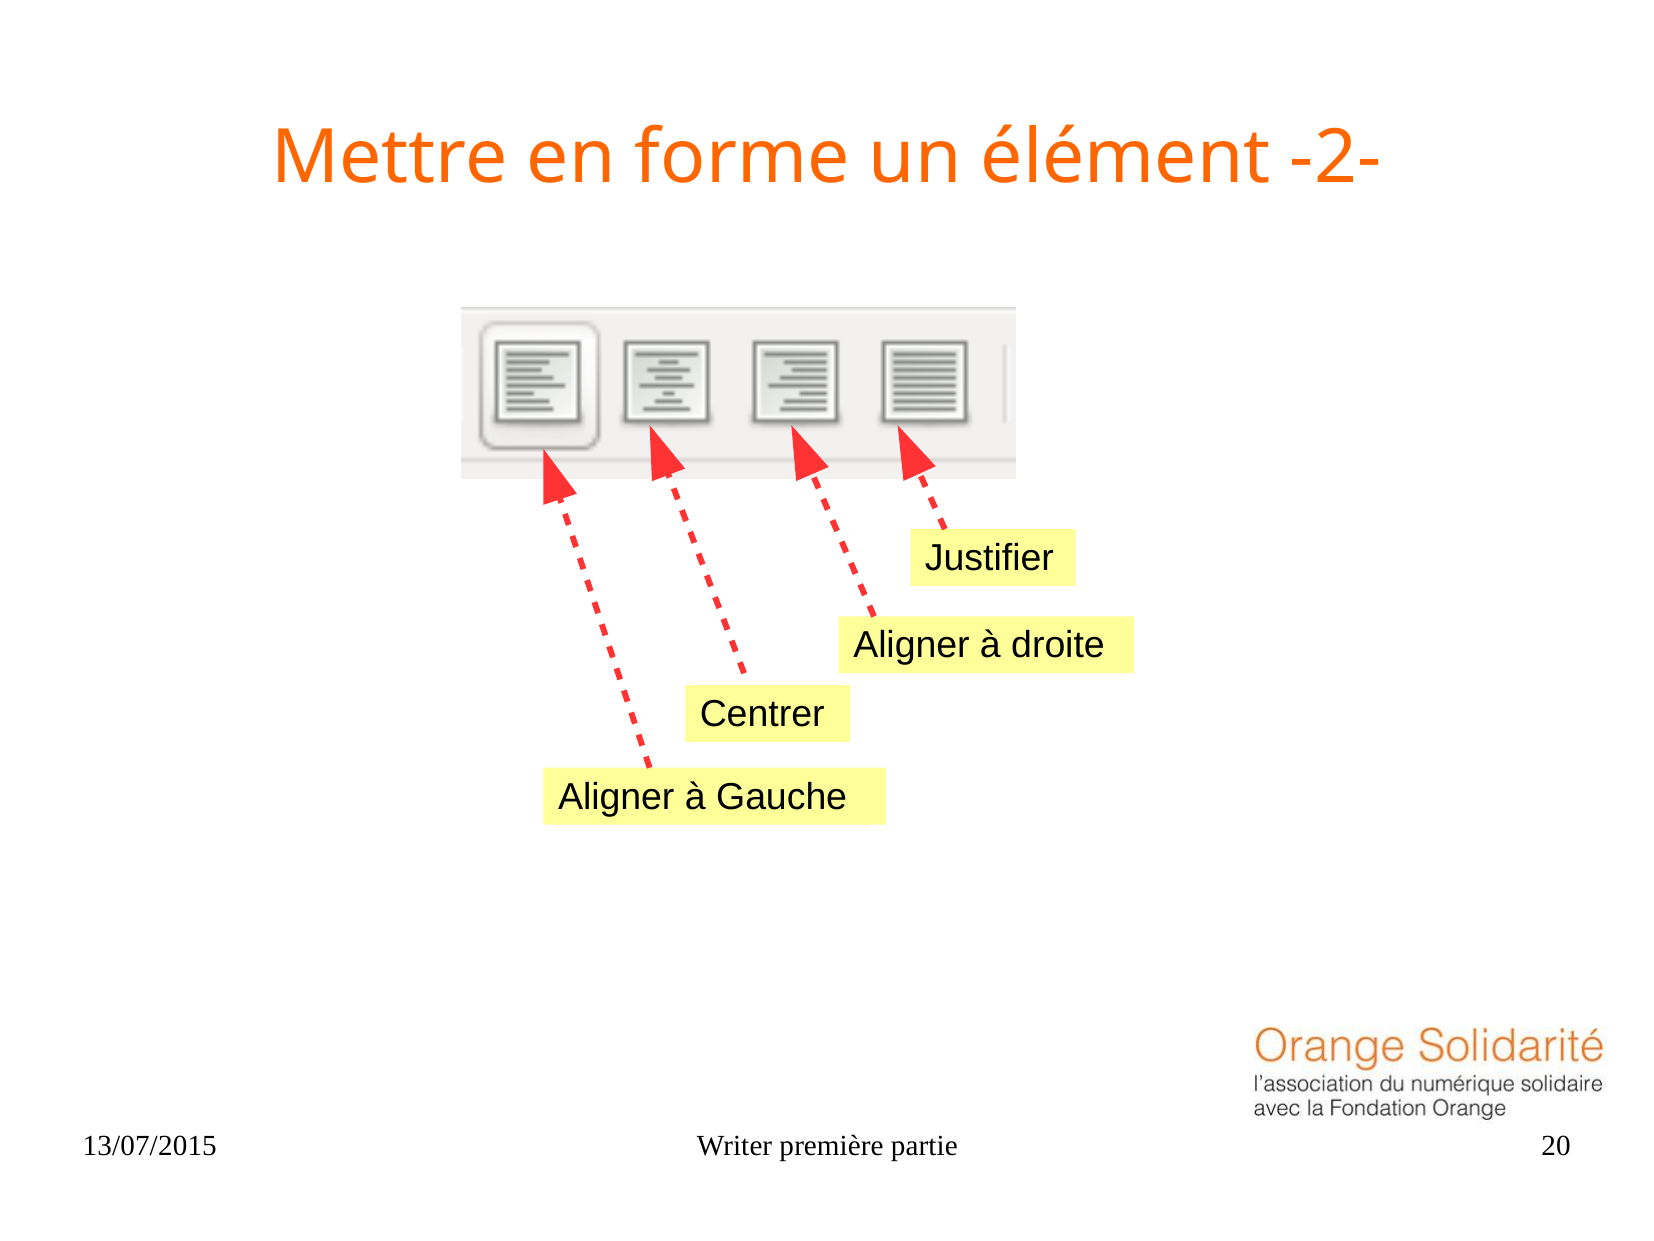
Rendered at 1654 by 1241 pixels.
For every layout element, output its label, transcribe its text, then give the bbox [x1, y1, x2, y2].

picture [461, 307, 1016, 479]
text_box Aligner à droite [838, 616, 1134, 674]
title Mettre en forme un élément -2- [82, 49, 1571, 257]
picture [1254, 1027, 1607, 1126]
text_box Justifier [910, 529, 1076, 586]
text_box Aligner à Gauche [543, 767, 886, 825]
text_box Centrer [685, 685, 851, 742]
